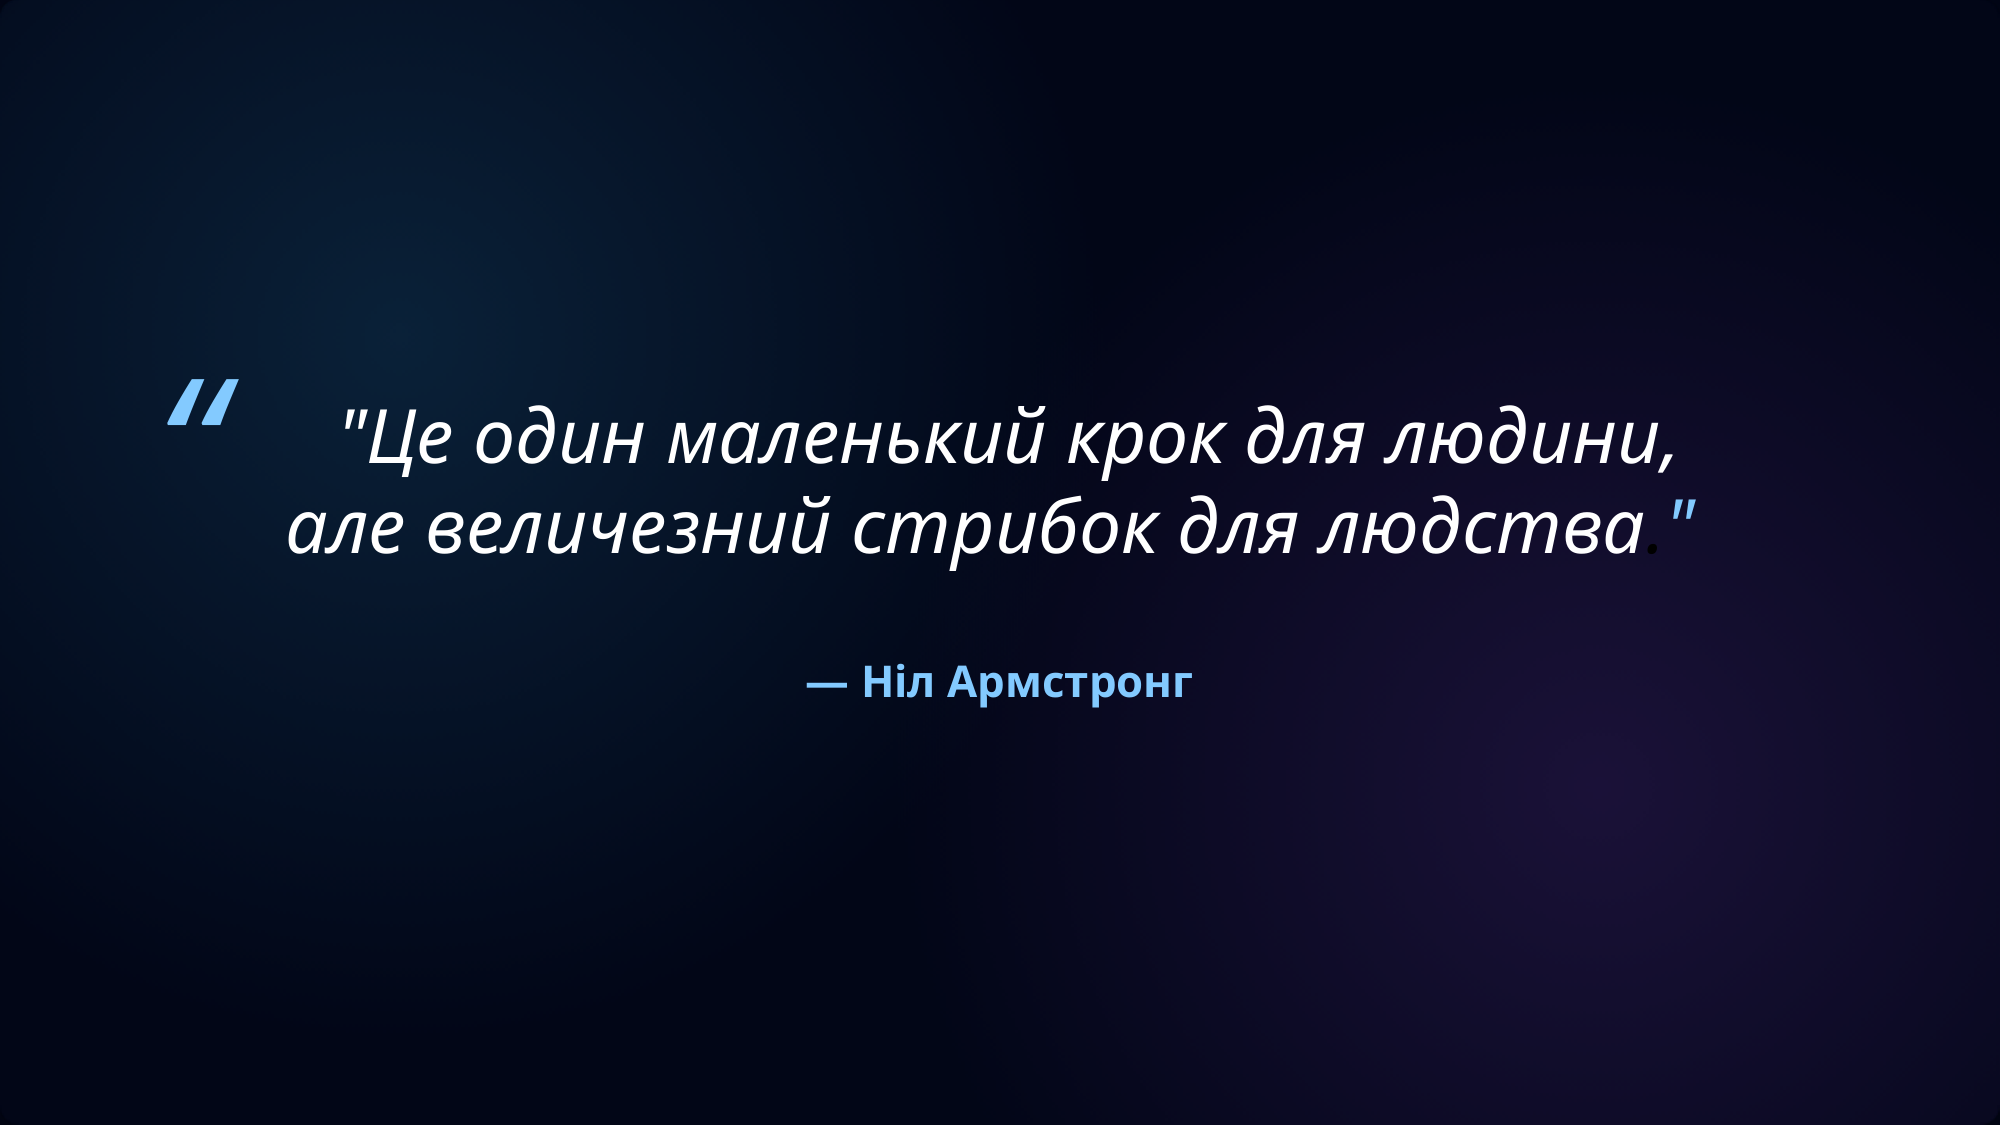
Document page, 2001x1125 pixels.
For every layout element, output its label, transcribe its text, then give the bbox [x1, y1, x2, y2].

text_box "Це один маленький крок для людини, але величезний стрибок для людства." [249, 388, 1750, 569]
text_box — Ніл Армстронг [249, 622, 1750, 707]
text_box “ [156, 325, 219, 551]
picture [0, 0, 2000, 1125]
